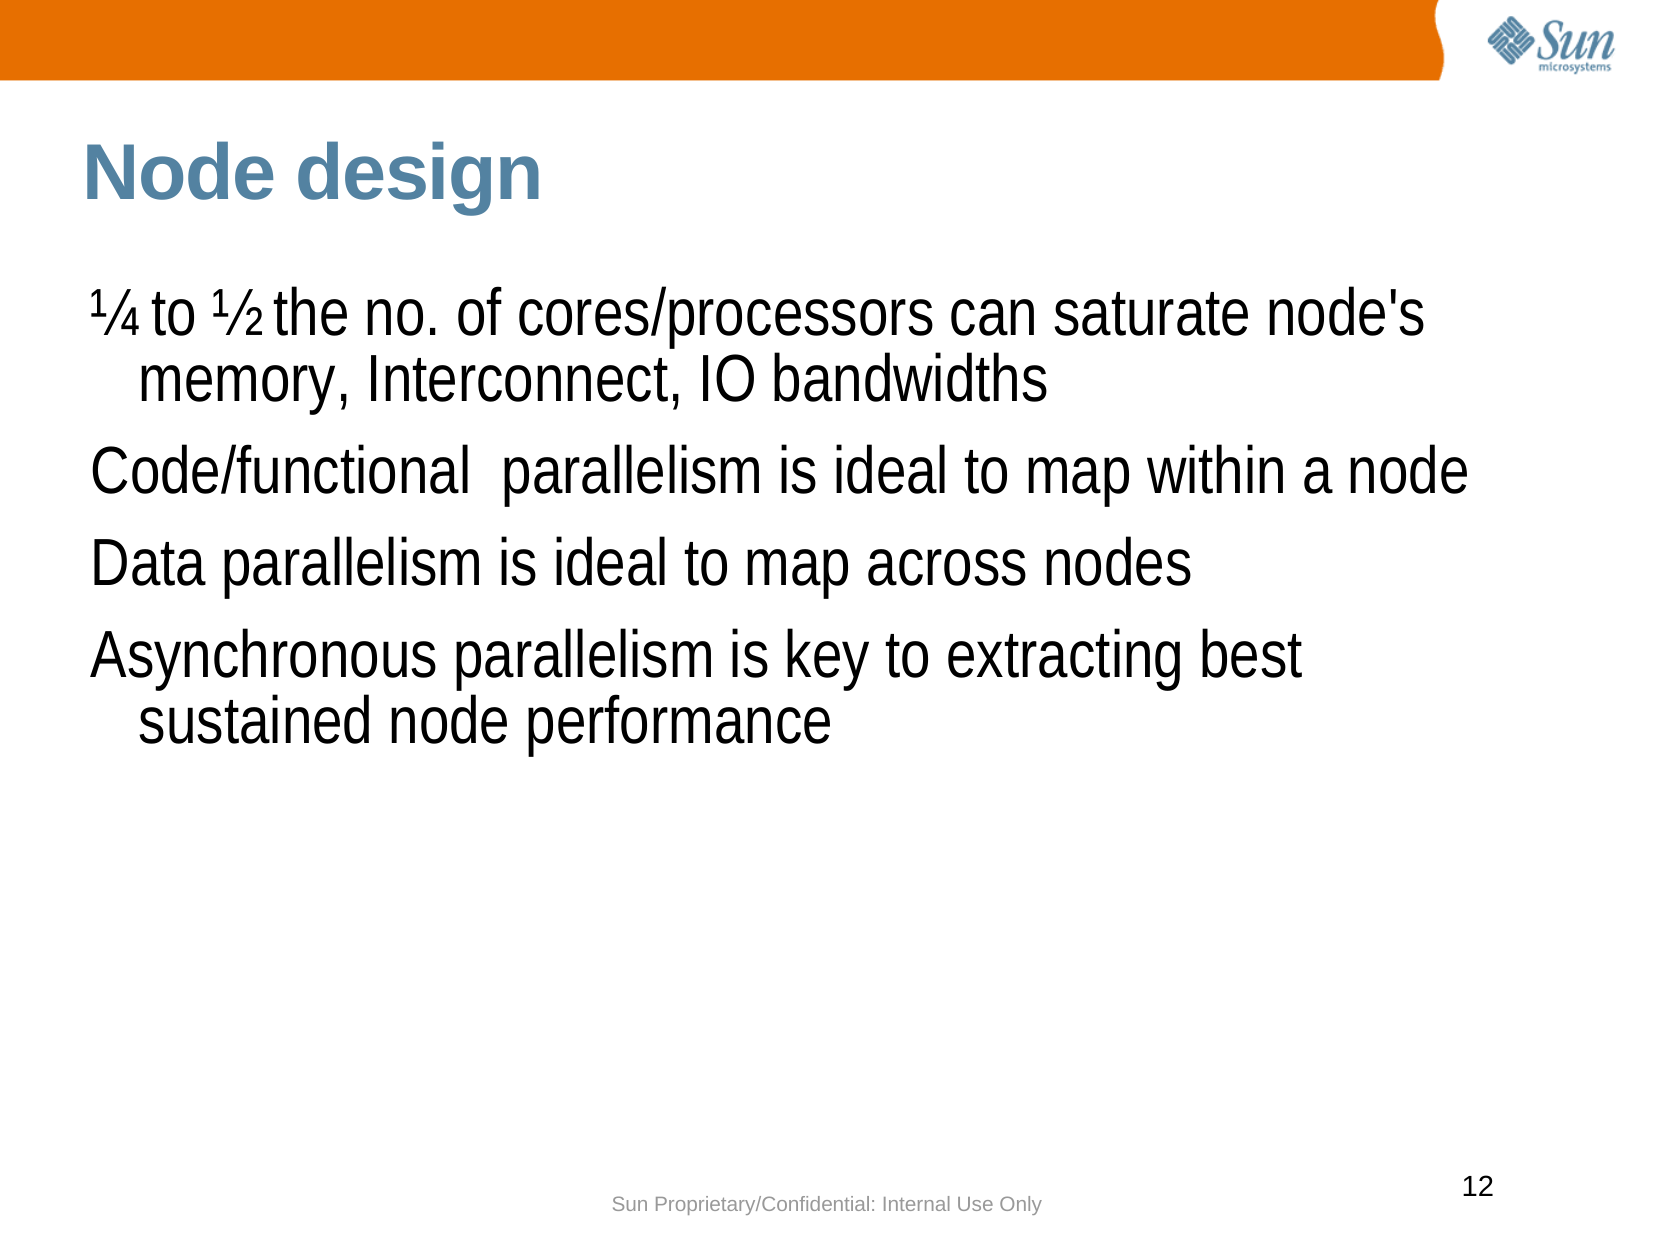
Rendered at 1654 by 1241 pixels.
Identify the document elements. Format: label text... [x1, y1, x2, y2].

picture [0, 0, 1654, 83]
title Node design [82, 135, 1585, 251]
list ¼ to ½ the no. of cores/processors can saturate node's memory, Interconnect, IO bandwidths Code/functional parallelism is ideal to map within a node Data parallelism is ideal to map across nodes Asynchronous parallelism is key to extracting best sustained node performance [71, 283, 1545, 1121]
